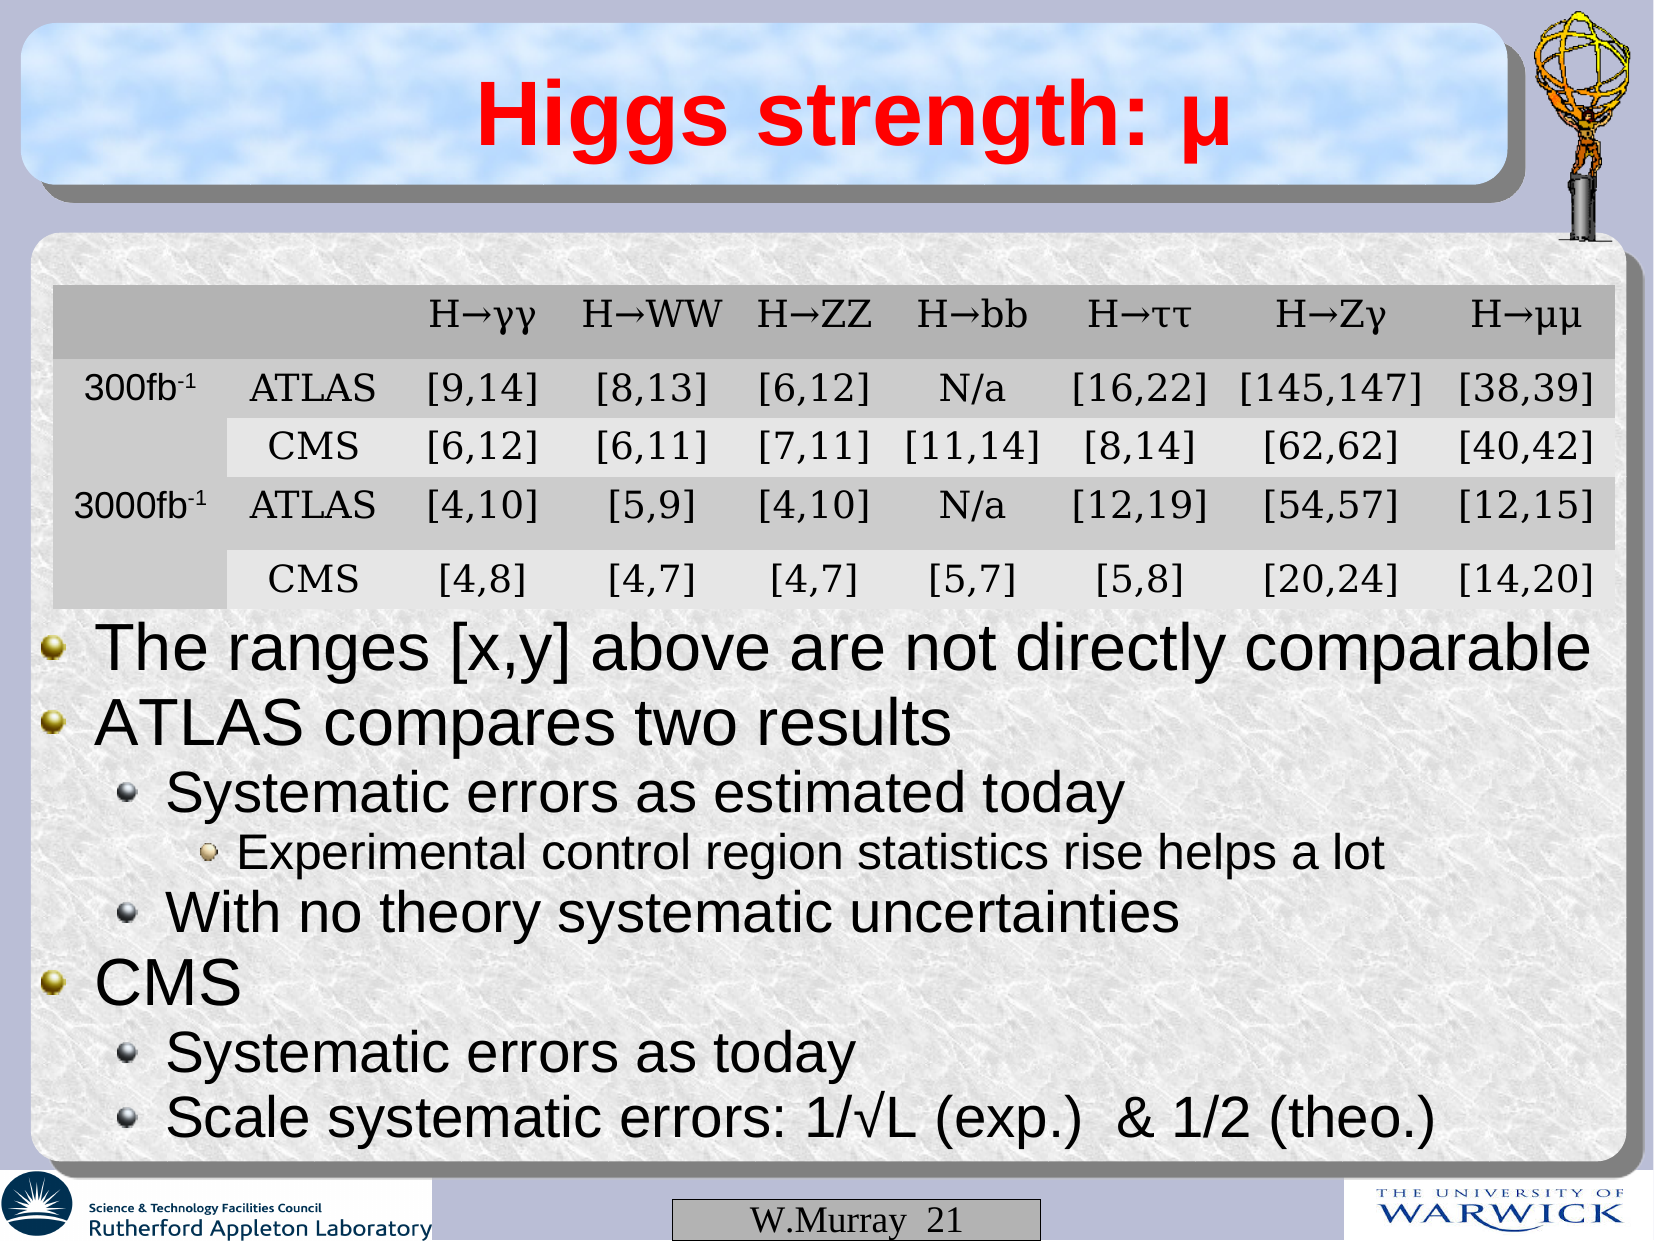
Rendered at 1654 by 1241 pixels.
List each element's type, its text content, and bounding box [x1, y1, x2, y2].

table_cell [12,19] [1056, 477, 1224, 550]
table_cell [16,22] [1056, 359, 1224, 418]
table_cell 3000fb-1 [53, 477, 227, 609]
table_header [53, 285, 227, 359]
table_cell ATLAS [227, 359, 400, 418]
table_cell [40,42] [1438, 418, 1615, 477]
table_cell [20,24] [1224, 550, 1438, 609]
table_cell [8,14] [1056, 418, 1224, 477]
table_cell [145,147] [1224, 359, 1438, 418]
picture [30, 0, 1654, 1147]
table_header H→μμ [1438, 285, 1615, 359]
table_cell [4,7] [739, 550, 889, 609]
table_cell [4,7] [565, 550, 739, 609]
table_header H→ZZ [739, 285, 889, 359]
table_header H→bb [889, 285, 1056, 359]
table_cell [12,15] [1438, 477, 1615, 550]
table_cell [5,7] [889, 550, 1056, 609]
table_cell [4,10] [739, 477, 889, 550]
table_header H→WW [565, 285, 739, 359]
table_cell [9,14] [400, 359, 565, 418]
table_cell [14,20] [1438, 550, 1615, 609]
table_cell [6,12] [739, 359, 889, 418]
table_cell CMS [227, 550, 400, 609]
picture [0, 1170, 432, 1241]
table_cell [5,9] [565, 477, 739, 550]
list The ranges [x,y] above are not directly comparable ATLAS compares two results Systematic errors as estimated today Experimental control region statistics rise helps a lot With no theory systematic uncertainties CMS Systematic errors as today Scale systematic errors: 1/√L (exp.) & 1/2 (theo.) [23, 609, 1622, 1184]
table_header H→γγ [400, 285, 565, 359]
table_cell N/a [889, 477, 1056, 550]
table_header H→ττ [1056, 285, 1224, 359]
table_cell N/a [889, 359, 1056, 418]
table_cell [5,8] [1056, 550, 1224, 609]
table_cell CMS [227, 418, 400, 477]
picture [20, 22, 1508, 185]
table_cell [38,39] [1438, 359, 1615, 418]
table_cell ATLAS [227, 477, 400, 550]
picture [1344, 1170, 1654, 1241]
table_cell [54,57] [1224, 477, 1438, 550]
table_header H→Zγ [1224, 285, 1438, 359]
table_cell [6,11] [565, 418, 739, 477]
table_cell [7,11] [739, 418, 889, 477]
table_cell [8,13] [565, 359, 739, 418]
table_cell [11,14] [889, 418, 1056, 477]
table_cell [4,8] [400, 550, 565, 609]
table_cell [6,12] [400, 418, 565, 477]
title Higgs strength: μ [221, 39, 1489, 190]
table_header [227, 285, 400, 359]
table_cell 300fb-1 [53, 359, 227, 477]
table_cell [4,10] [400, 477, 565, 550]
table_cell [62,62] [1224, 418, 1438, 477]
